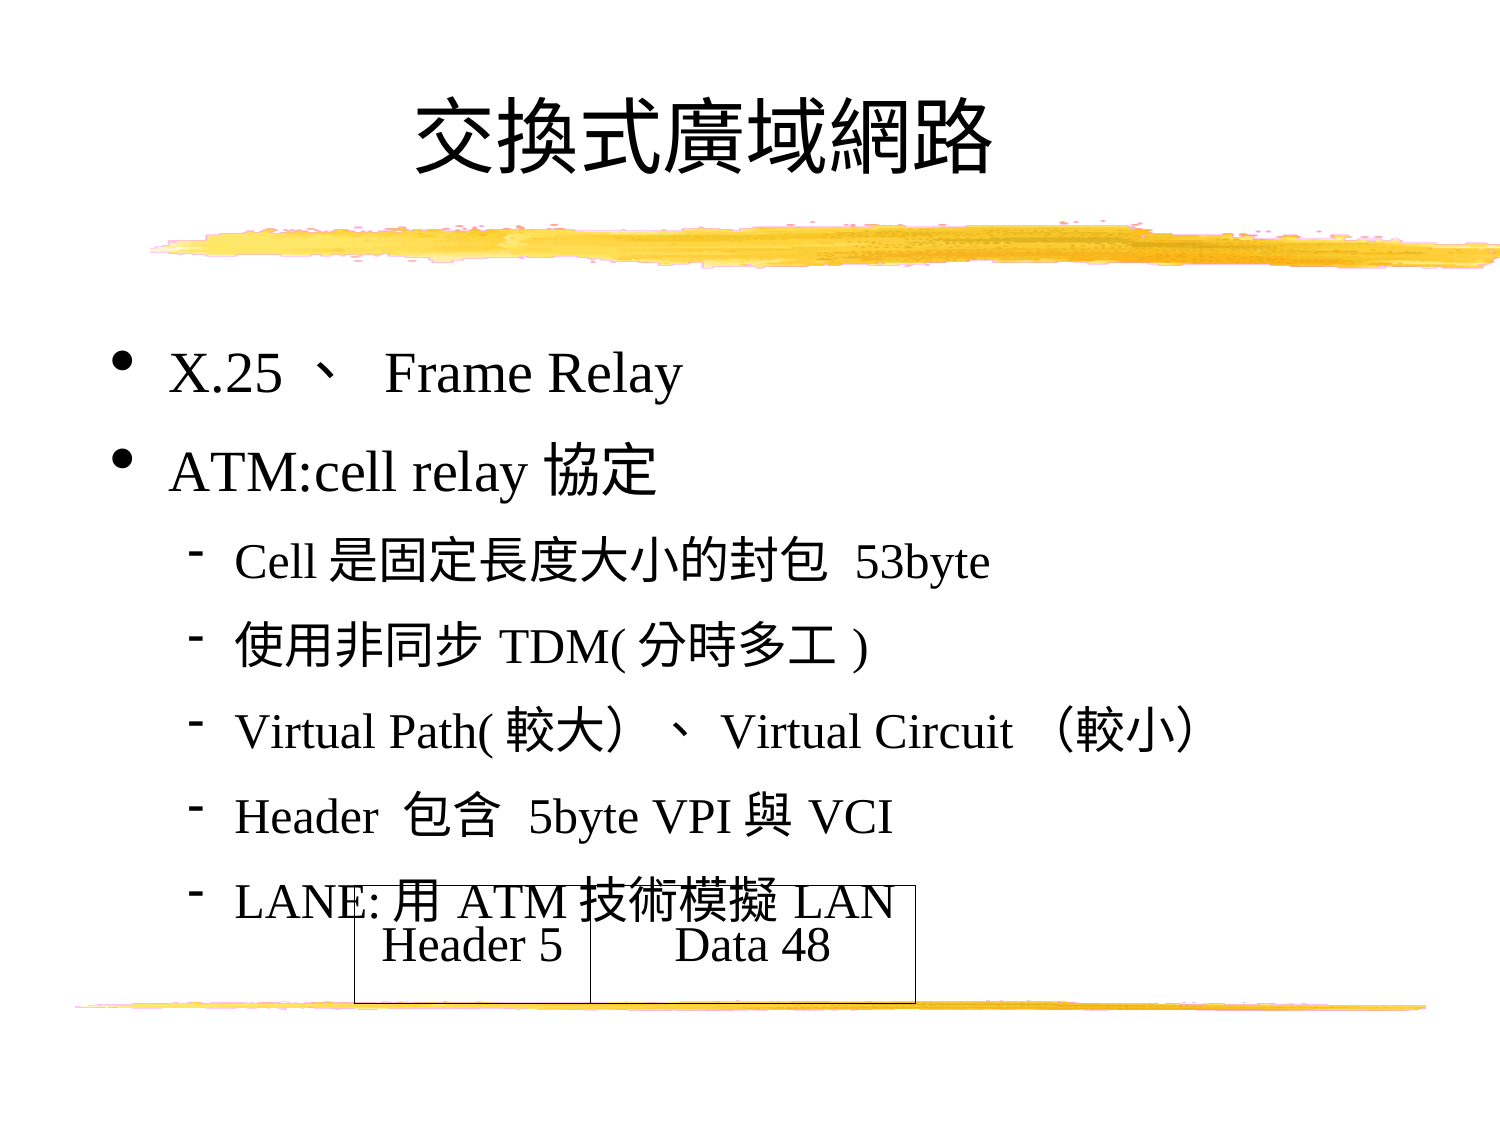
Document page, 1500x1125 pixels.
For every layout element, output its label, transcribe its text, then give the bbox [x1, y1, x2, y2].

picture [75, 999, 1426, 1013]
picture [150, 215, 1500, 279]
text_box Header 5 [354, 885, 590, 1004]
list X.25、 Frame Relay ATM:cell relay協定 Cell是固定長度大小的封包 53byte 使用非同步TDM(分時多工) Virtual Path(較大）、Virtual Circuit（較小） Header 包含 5byte VPI與VCI LANE:用ATM技術模擬LAN [112, 324, 1388, 842]
text_box Data 48 [590, 885, 916, 1004]
title 交換式廣域網路 [66, 44, 1342, 218]
